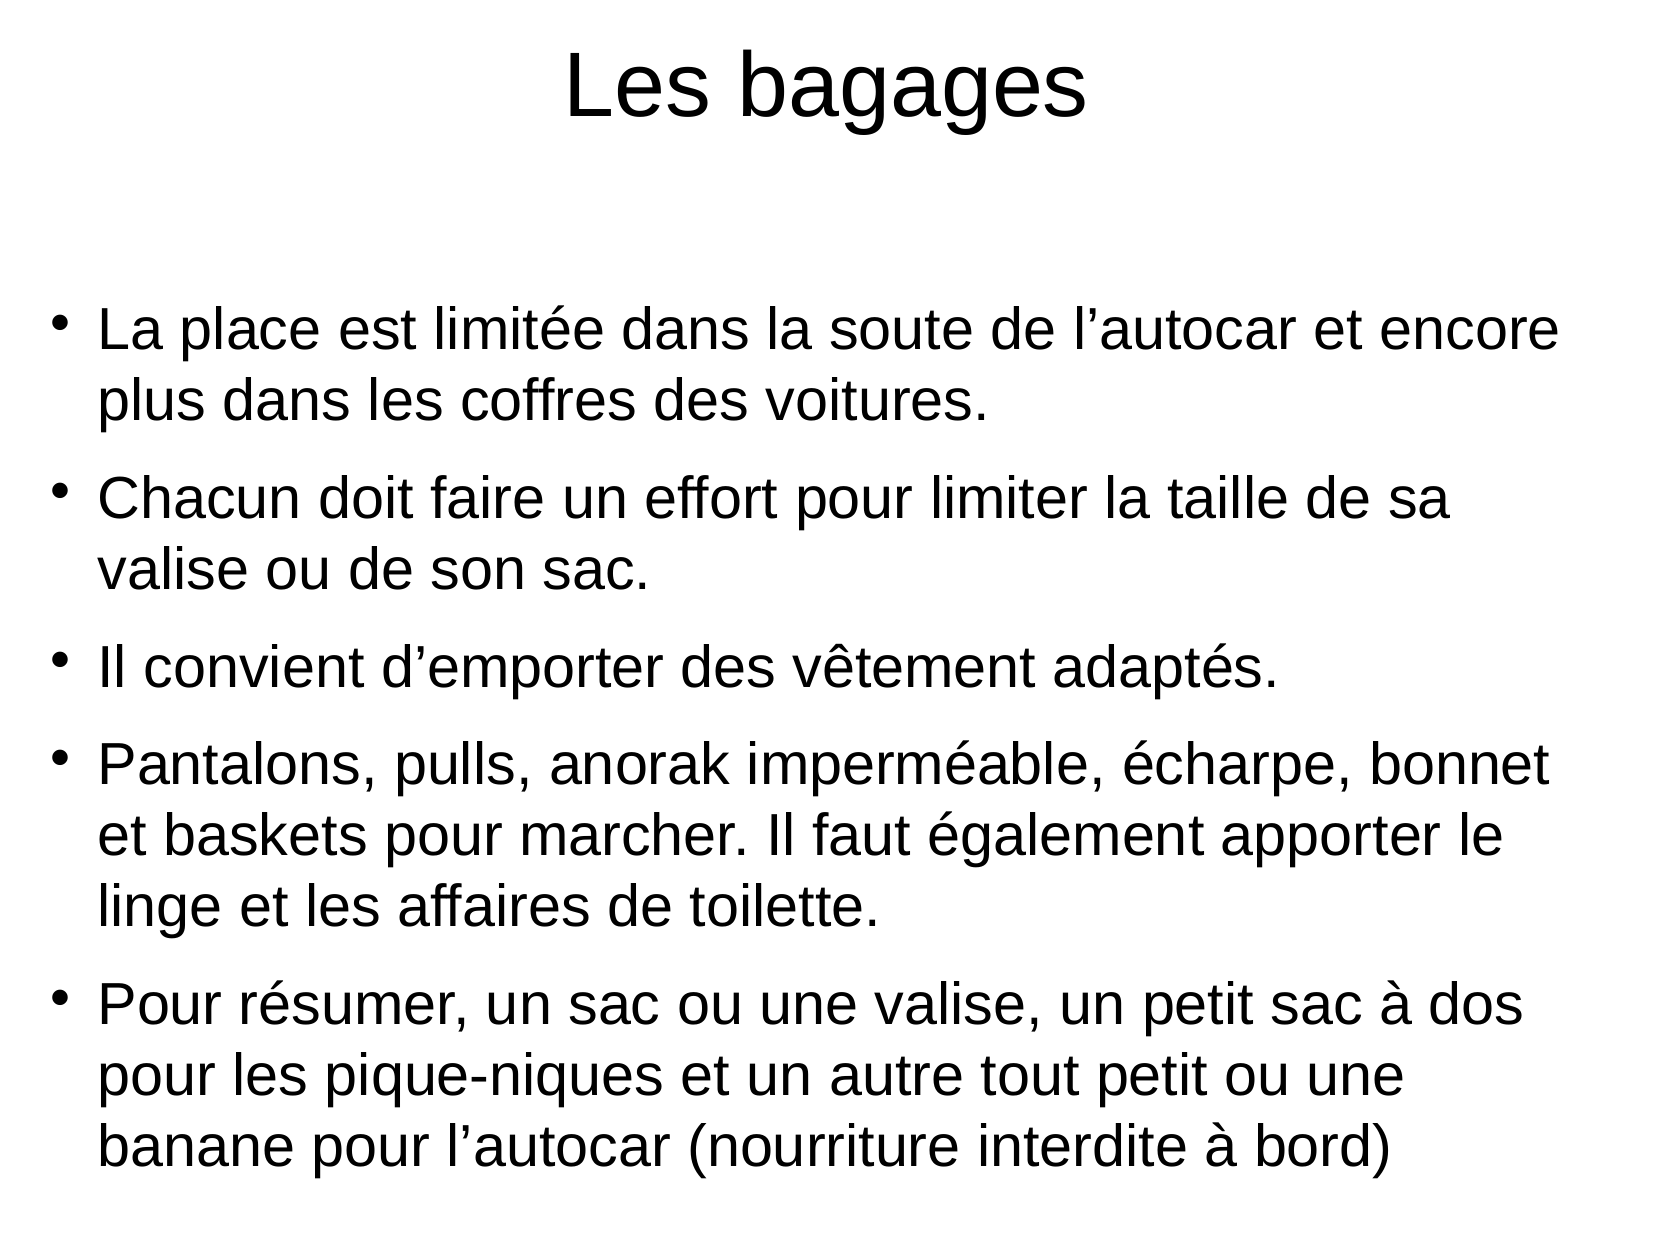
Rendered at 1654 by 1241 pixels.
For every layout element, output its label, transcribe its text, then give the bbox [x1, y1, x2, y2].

text_box Les bagages [82, 0, 1571, 160]
text_box La place est limitée dans la soute de l’autocar et encore plus dans les coffres des voitures. Chacun doit faire un effort pour limiter la taille de sa valise ou de son sac. Il convient d’emporter des vêtement adaptés. Pantalons, pulls, anorak imperméable, écharpe, bonnet et baskets pour marcher. Il faut également apporter le linge et les affaires de toilette. Pour résumer, un sac ou une valise, un petit sac à dos pour les pique-niques et un autre tout petit ou une banane pour l’autocar (nourriture interdite à bord) [34, 290, 1571, 1196]
